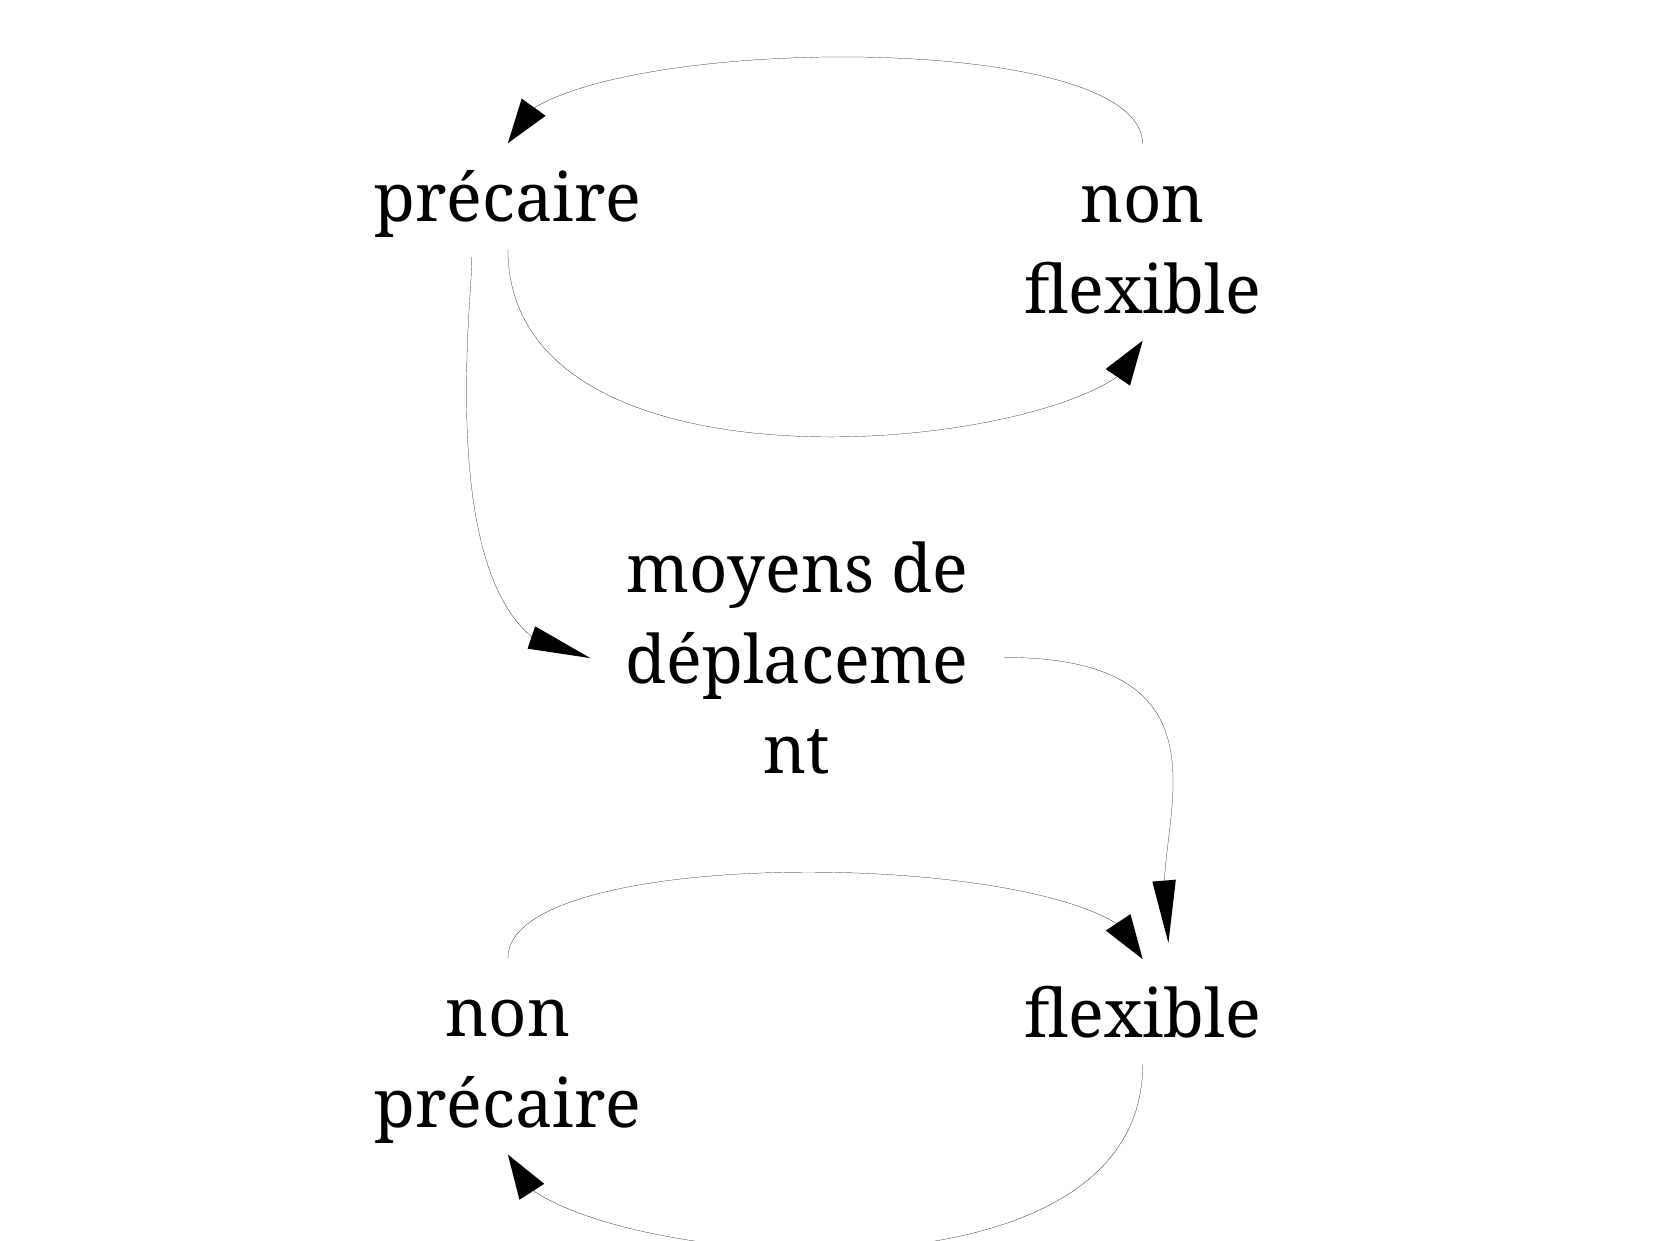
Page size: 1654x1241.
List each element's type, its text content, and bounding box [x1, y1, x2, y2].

text_box flexible [980, 959, 1306, 1065]
text_box moyens de déplacement [590, 513, 1004, 709]
text_box précaire [301, 143, 715, 249]
text_box non précaire [301, 958, 715, 1063]
text_box non flexible [953, 144, 1332, 250]
